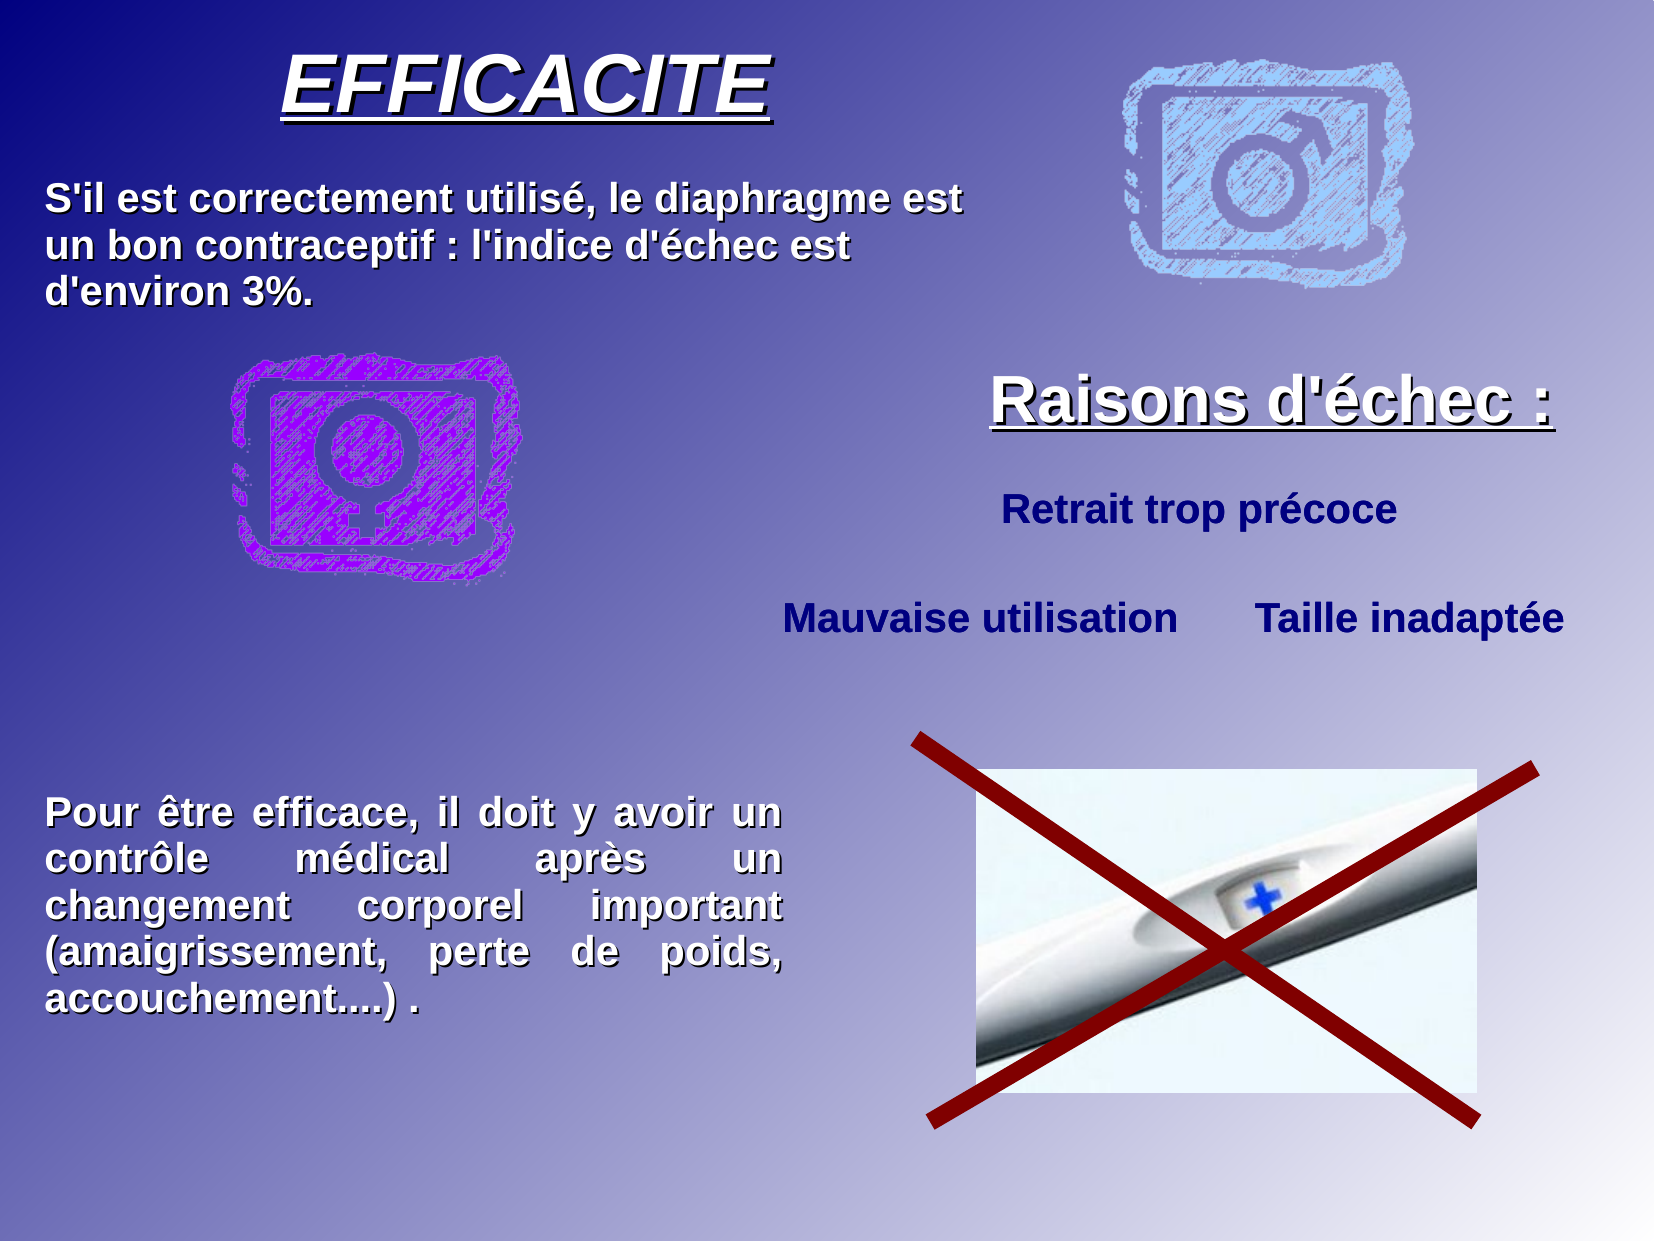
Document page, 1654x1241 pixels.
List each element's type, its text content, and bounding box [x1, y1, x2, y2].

picture [976, 769, 1477, 1093]
text_box Retrait trop précoce [986, 478, 1430, 541]
text_box Mauvaise utilisation [767, 587, 1211, 650]
text_box EFFICACITE [265, 29, 798, 148]
picture [230, 351, 532, 591]
text_box S'il est correctement utilisé, le diaphragme est un bon contraceptif : l'indice d'échec est d'environ 3%. [29, 167, 1034, 325]
text_box Taille inadaptée [1240, 587, 1595, 650]
picture [1122, 58, 1424, 297]
text_box Pour être efficace, il doit y avoir un contrôle médical après un changement corporel important (amaigrissement, perte de poids, accouchement....) . [29, 781, 798, 1034]
text_box Raisons d'échec : [974, 354, 1595, 444]
